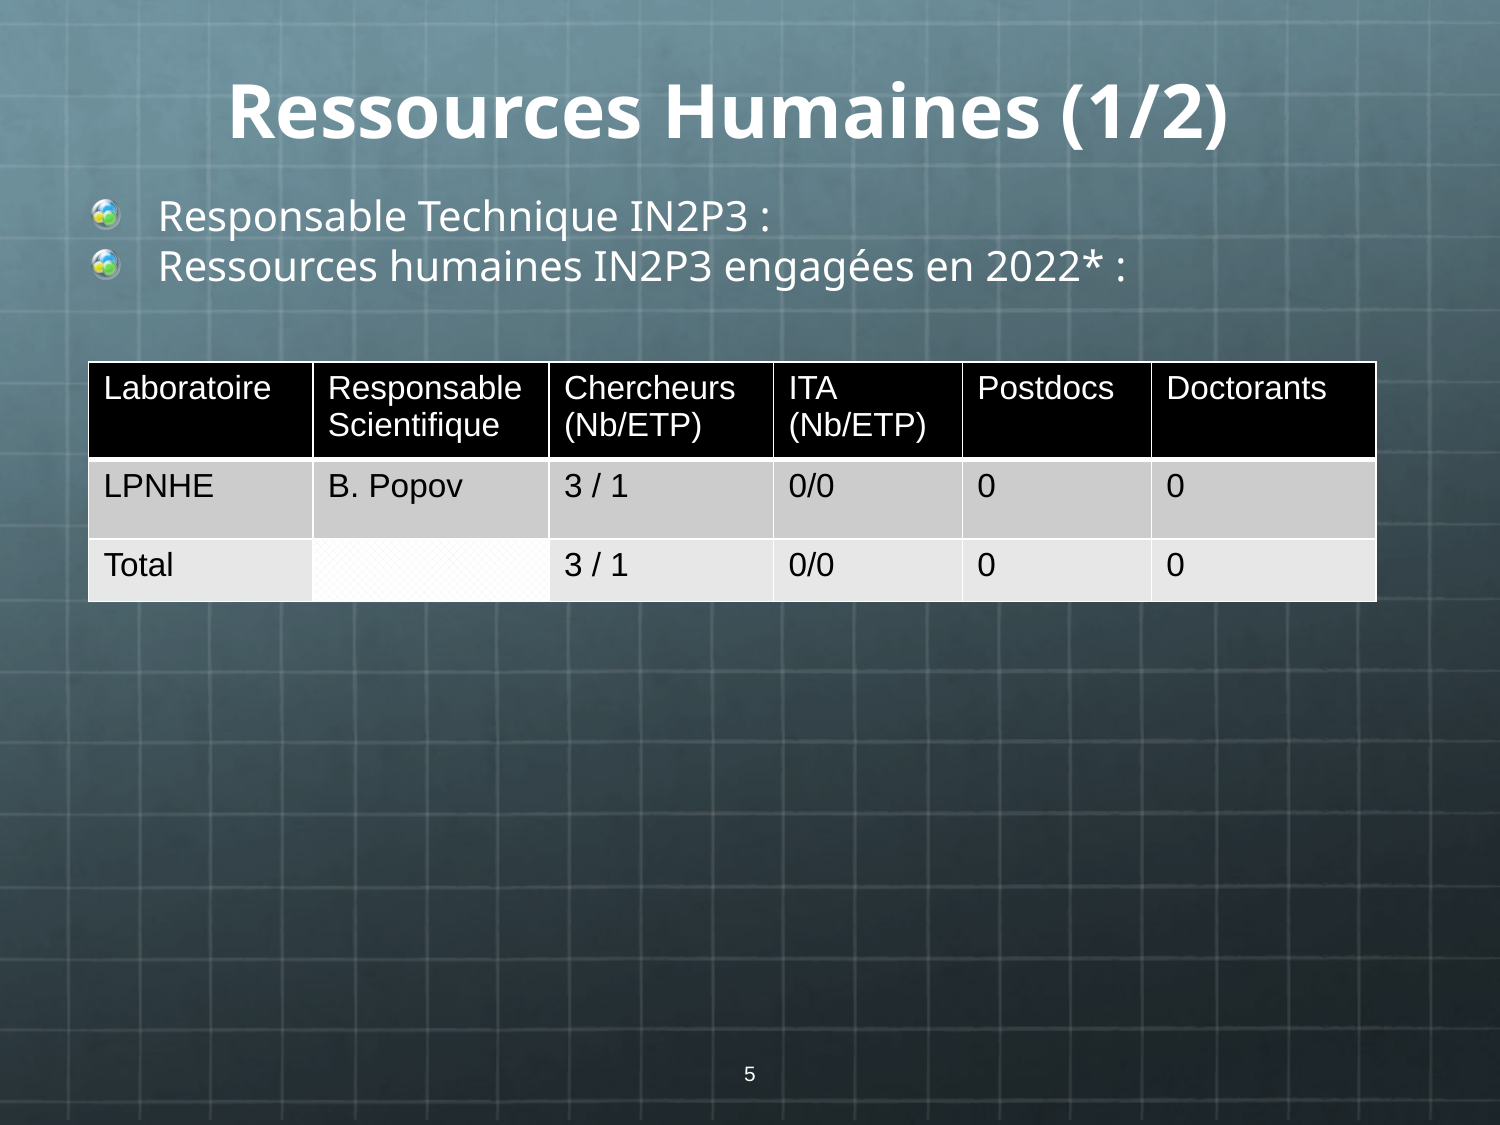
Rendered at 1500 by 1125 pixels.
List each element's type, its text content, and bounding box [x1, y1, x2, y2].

table_cell 3 / 1 [550, 540, 773, 601]
table_header Responsable Scientifique [314, 363, 548, 457]
table_header Laboratoire [89, 363, 312, 457]
table_cell 0 [1152, 540, 1375, 601]
table_cell 0/0 [774, 540, 962, 601]
table_cell [314, 540, 548, 601]
table_cell 0 [1152, 462, 1375, 538]
text_box <number> [687, 1042, 813, 1103]
table_cell LPNHE [89, 462, 312, 538]
table_cell 0 [963, 462, 1151, 538]
table_header Chercheurs (Nb/ETP) [550, 363, 773, 457]
text_box Responsable Technique IN2P3 : Ressources humaines IN2P3 engagées en 2022* : * Renseignées dans ISIS par les directions des laboratoires concernés [76, 137, 1424, 1023]
table_cell 0/0 [774, 462, 962, 538]
table_header ITA (Nb/ETP) [774, 363, 962, 457]
table_cell 3 / 1 [550, 462, 773, 538]
table_cell Total [89, 540, 312, 601]
table_cell B. Popov [314, 462, 548, 538]
table_cell 0 [963, 540, 1151, 601]
text_box Ressources Humaines (1/2) [53, 32, 1403, 185]
table_header Doctorants [1152, 363, 1375, 457]
table_header Postdocs [963, 363, 1151, 457]
picture [0, 0, 1500, 1125]
